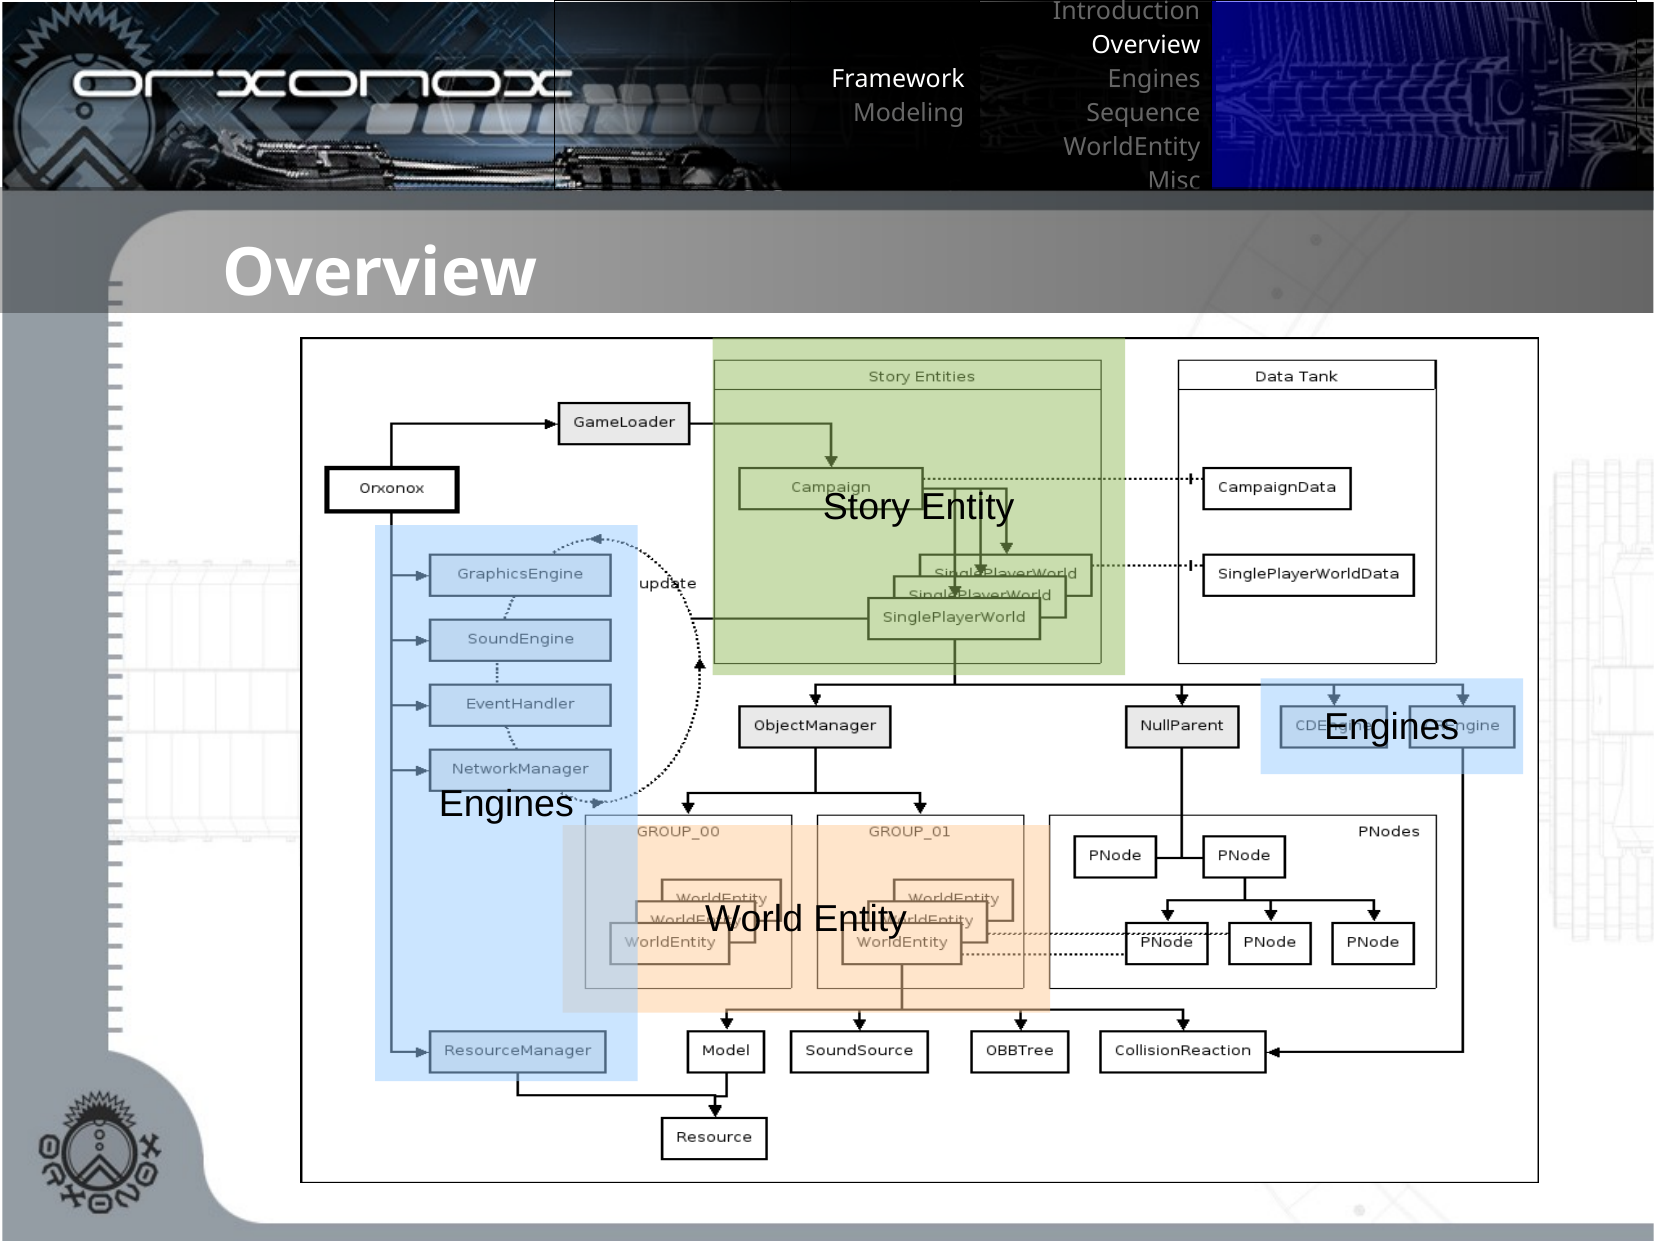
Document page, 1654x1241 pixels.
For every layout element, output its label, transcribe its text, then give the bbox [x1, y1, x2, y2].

text_box World Entity [638, 825, 1051, 1013]
picture [1466, 2, 1654, 187]
picture [2, 2, 576, 187]
text_box Engines [375, 525, 638, 1082]
text_box Engines [1260, 678, 1524, 775]
text_box Story Entity [712, 337, 1126, 676]
picture [2, 313, 1654, 1241]
